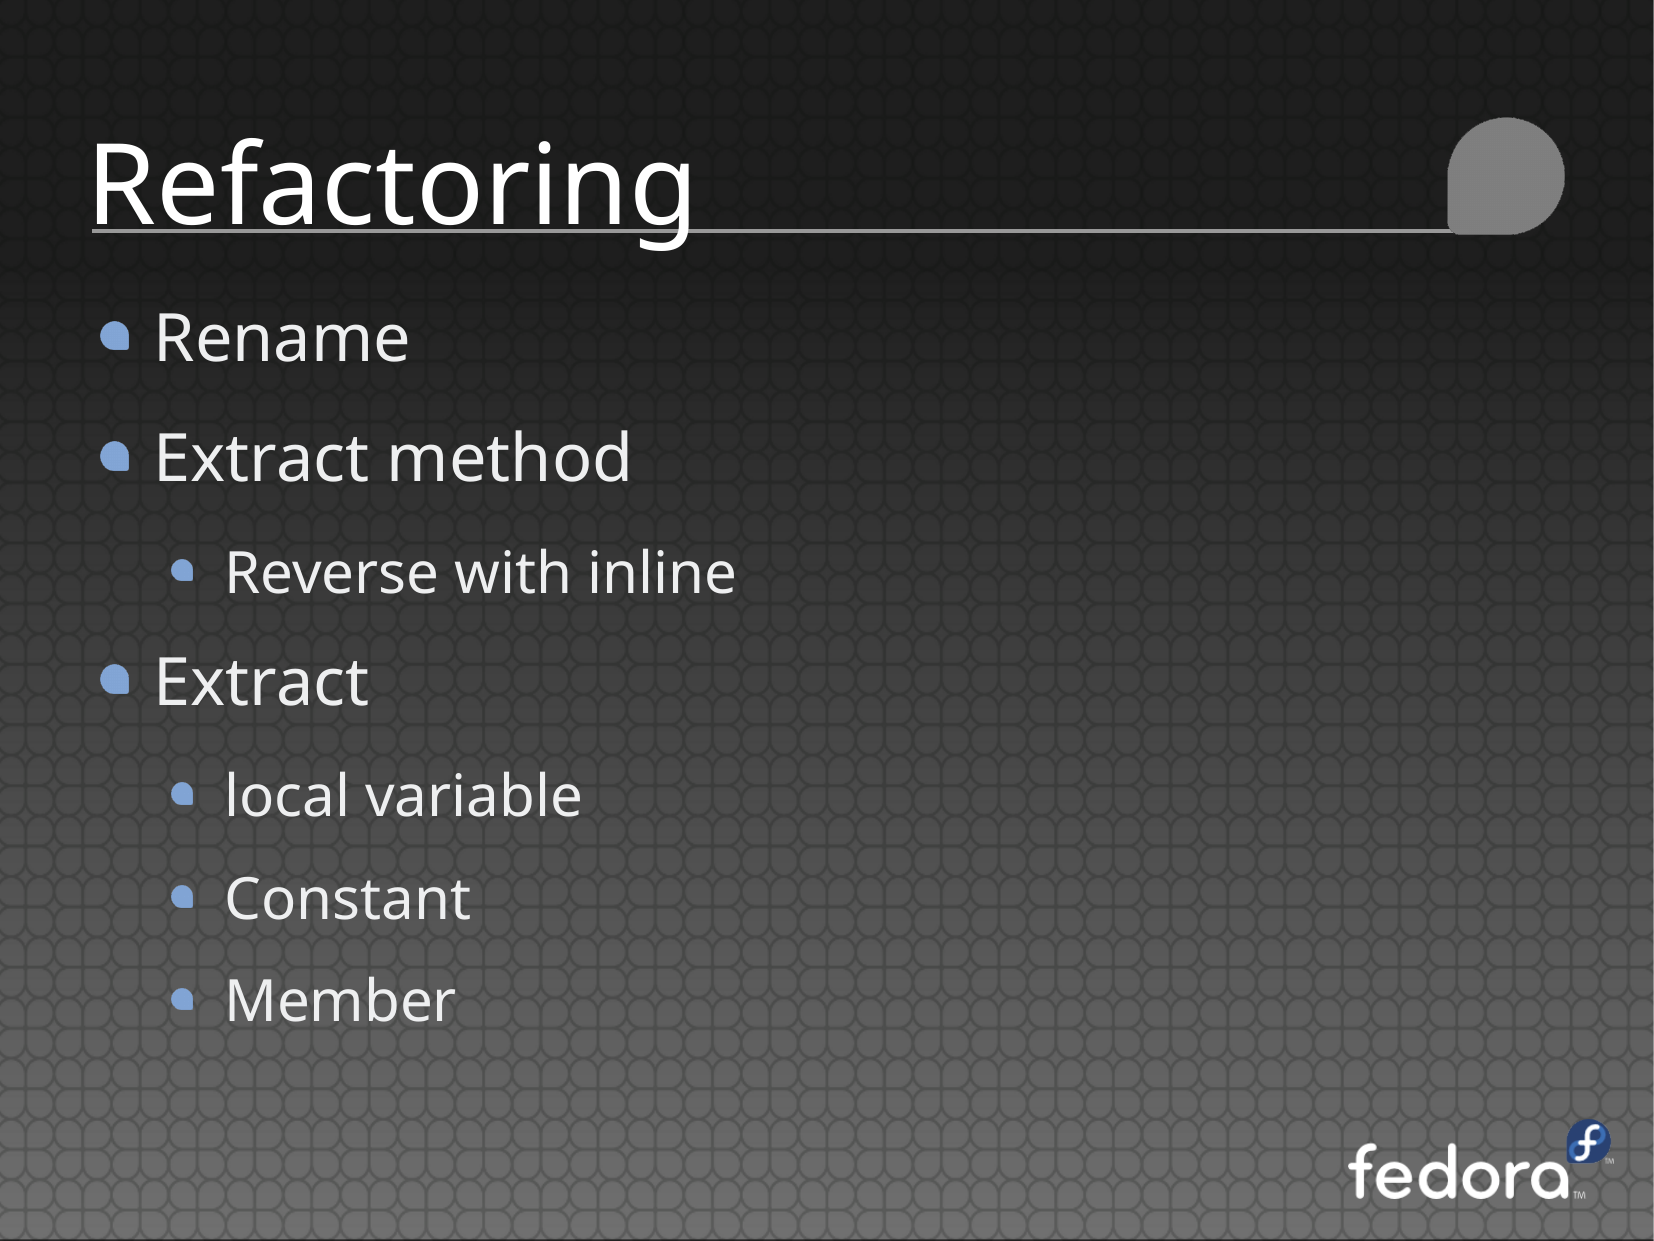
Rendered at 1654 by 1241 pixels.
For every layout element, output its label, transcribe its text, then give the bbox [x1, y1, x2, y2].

title Refactoring [86, 112, 1576, 249]
picture [0, 0, 1654, 1241]
list Rename Extract method Reverse with inline Extract local variable Constant Member [82, 290, 1571, 1109]
